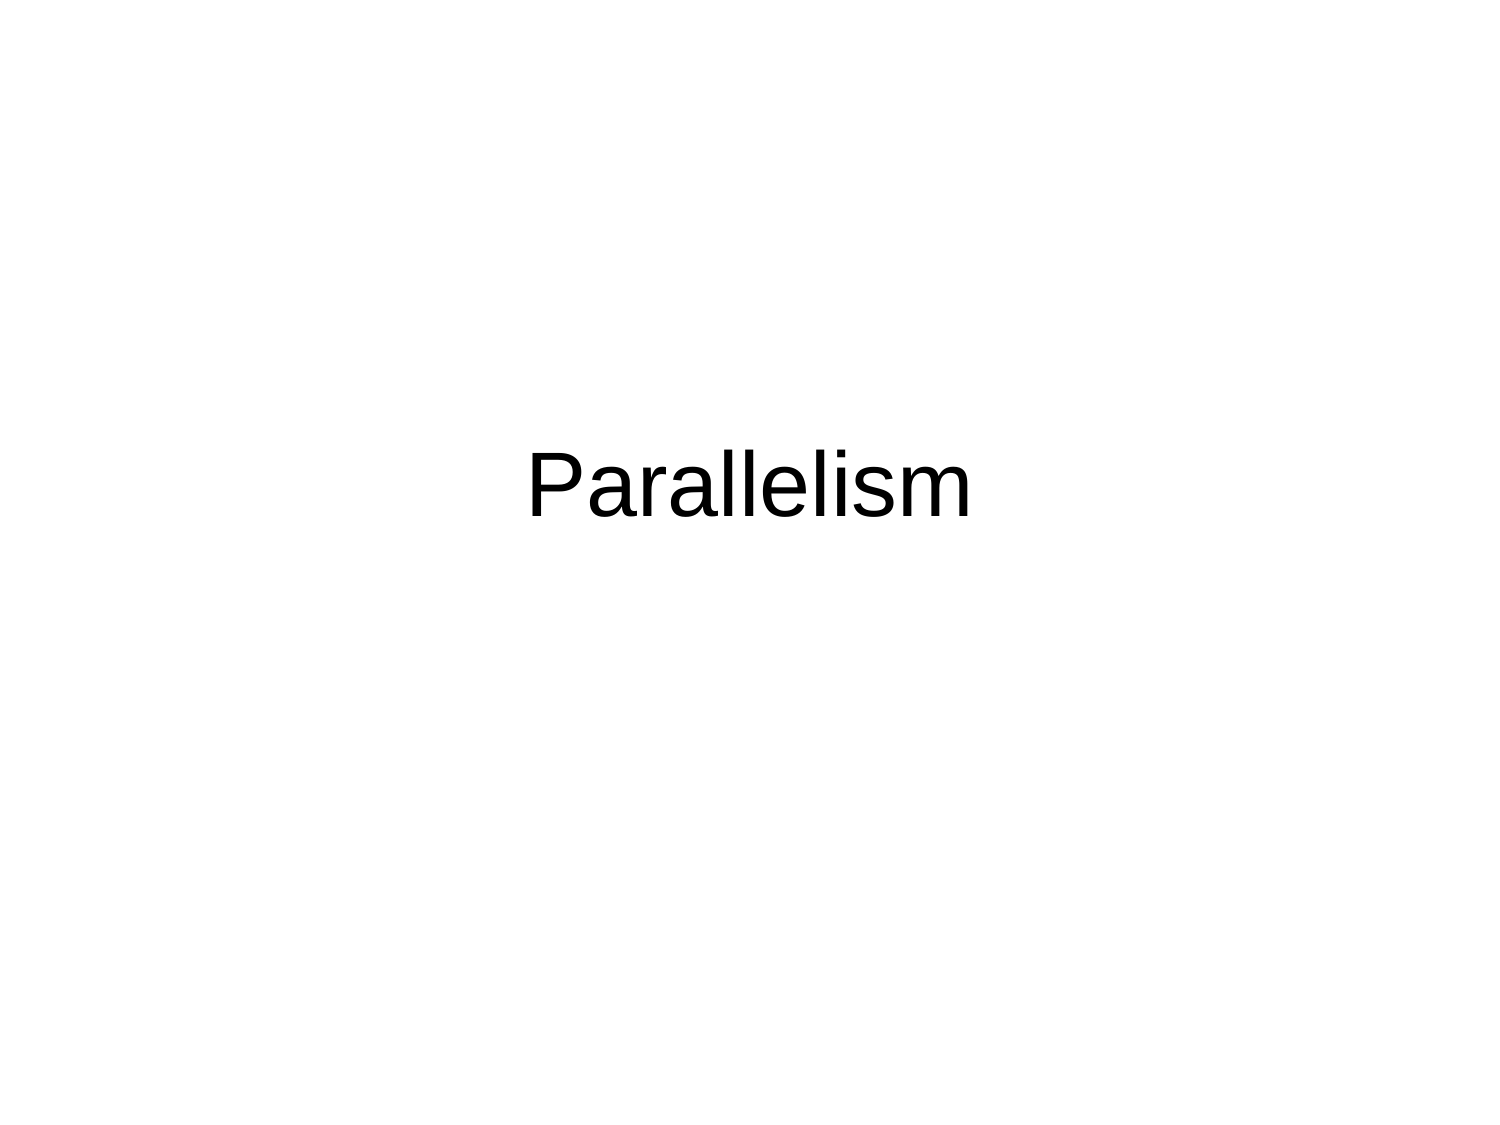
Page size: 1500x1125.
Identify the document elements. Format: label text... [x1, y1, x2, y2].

subtitle Parallelism [75, 45, 1426, 915]
